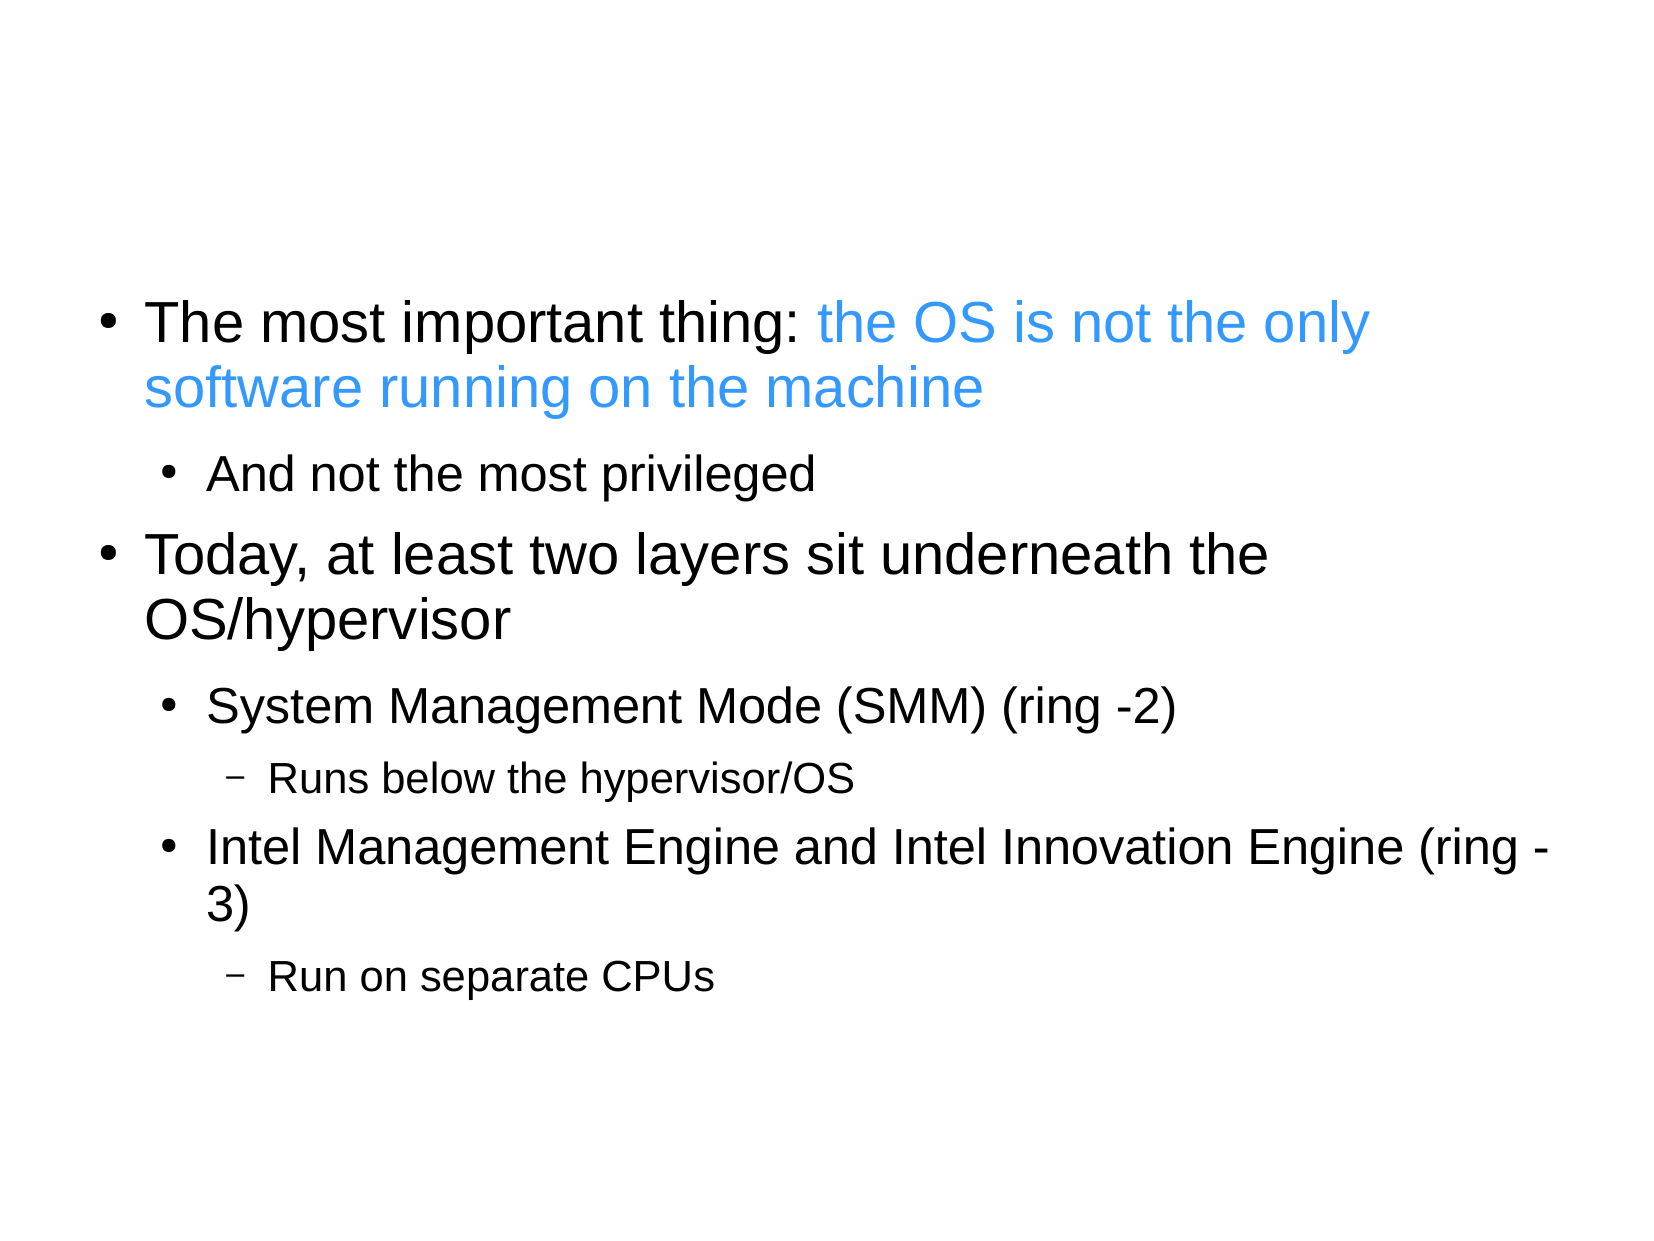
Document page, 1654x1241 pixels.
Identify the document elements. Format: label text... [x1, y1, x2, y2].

list The most important thing: the OS is not the only software running on the machine And not the most privileged Today, at least two layers sit underneath the OS/hypervisor System Management Mode (SMM) (ring -2) Runs below the hypervisor/OS Intel Management Engine and Intel Innovation Engine (ring -3) Run on separate CPUs [82, 290, 1571, 1010]
